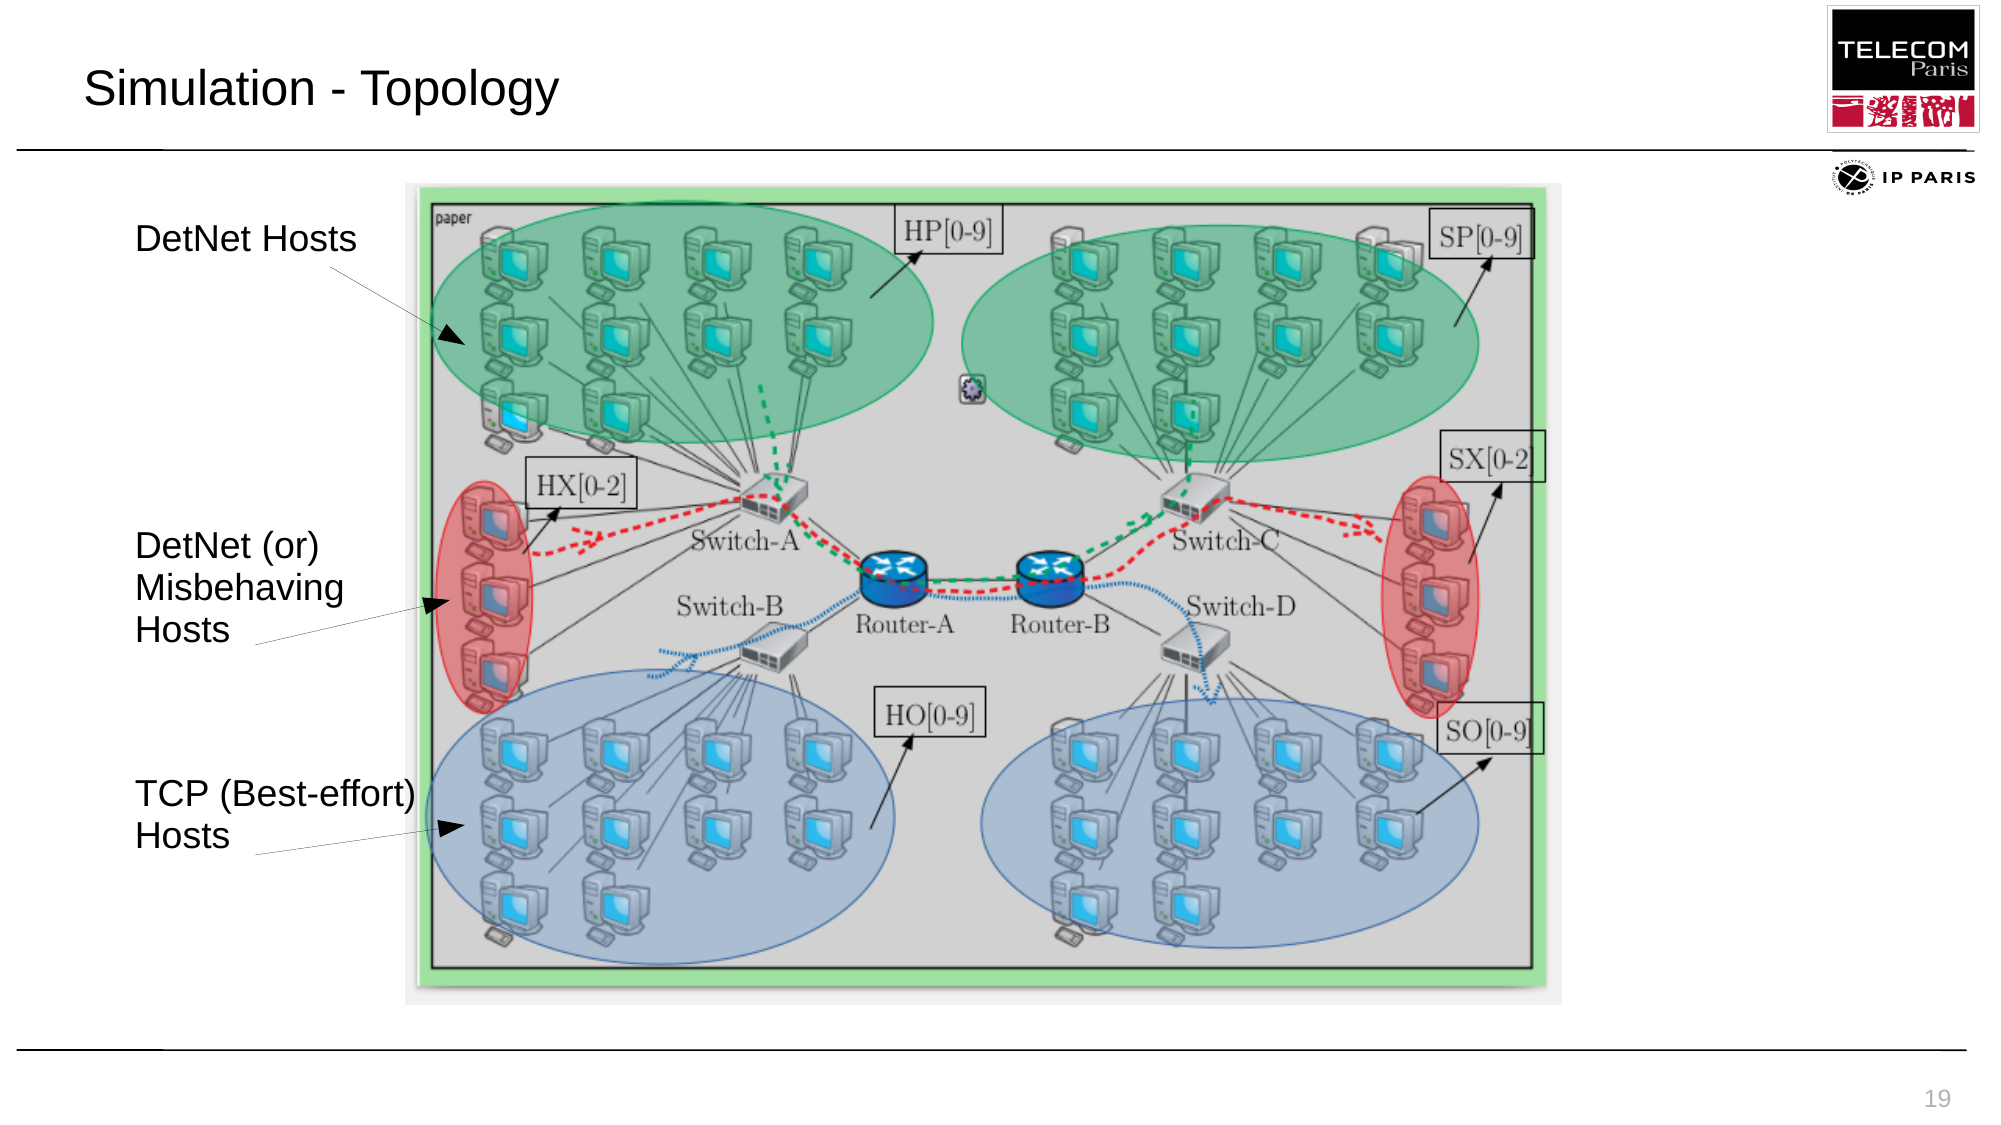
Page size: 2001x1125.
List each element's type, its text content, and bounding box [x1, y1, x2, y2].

slide_number <number> [1485, 1067, 1967, 1125]
picture [405, 183, 1562, 1006]
text_box DetNet Hosts [120, 210, 421, 267]
title Simulation - Topology [83, 13, 1933, 153]
text_box TCP (Best-effort) Hosts [120, 765, 436, 864]
text_box DetNet (or) Misbehaving Hosts [120, 517, 421, 658]
picture [1810, 0, 2000, 207]
